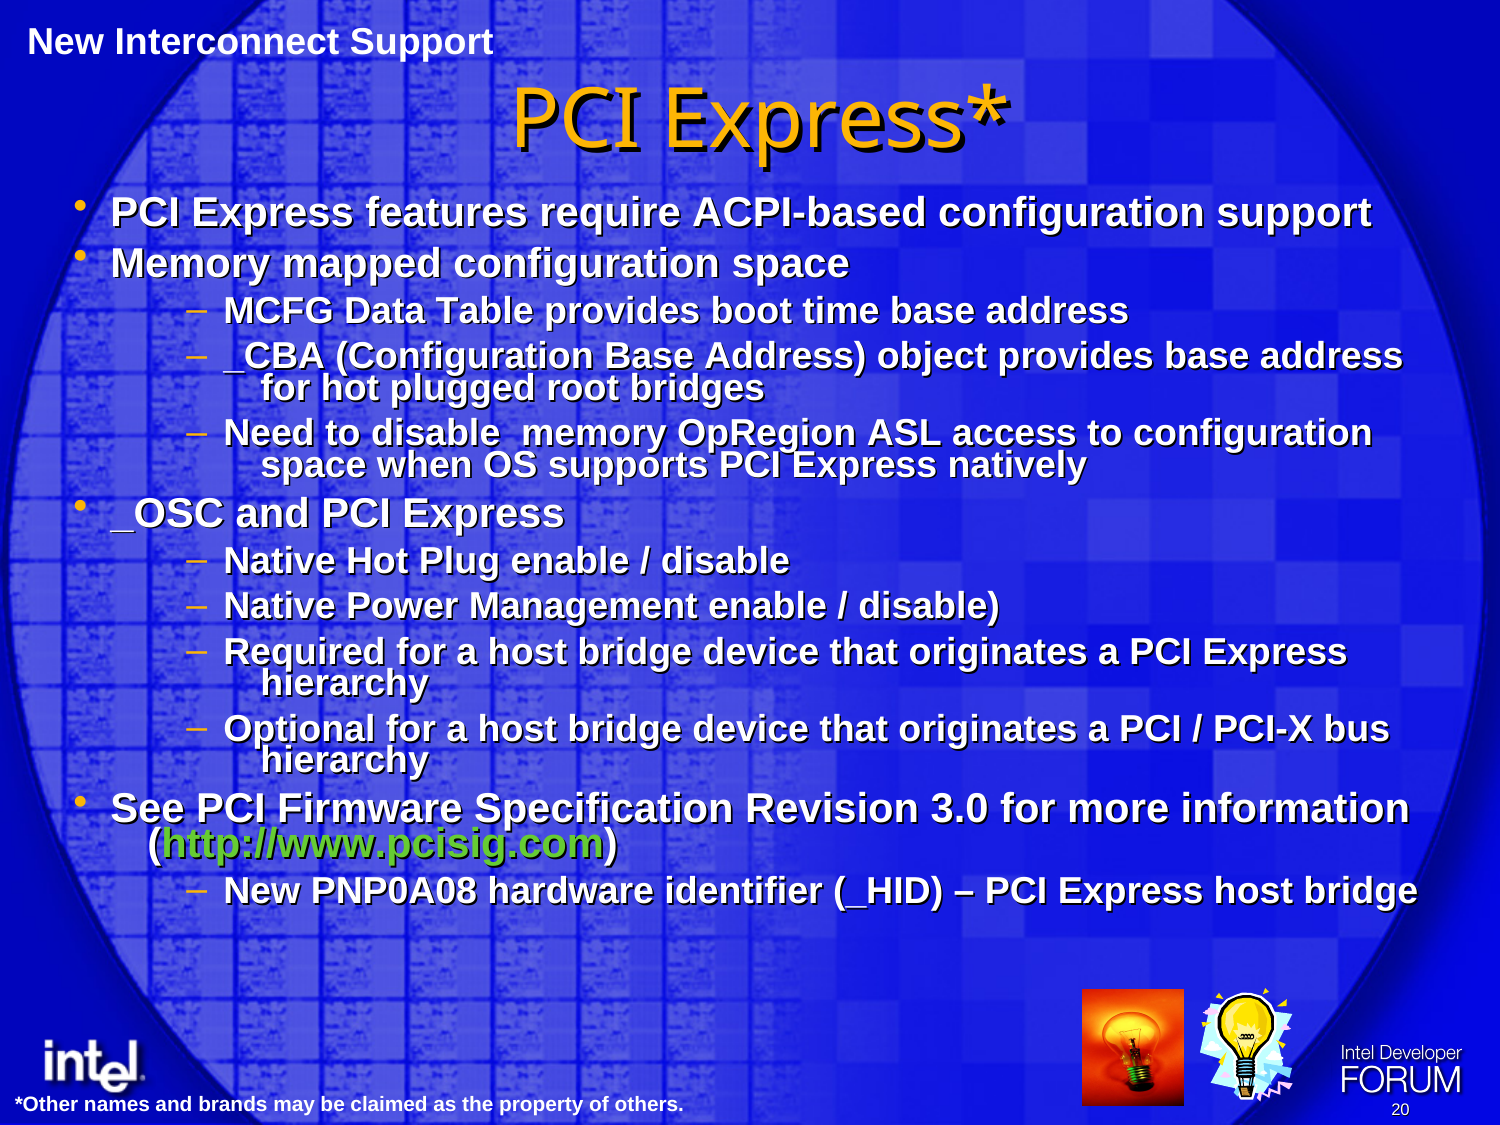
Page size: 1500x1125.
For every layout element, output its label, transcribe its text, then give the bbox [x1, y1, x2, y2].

picture [0, 0, 1500, 1125]
text_box *Other names and brands may be claimed as the property of others. [0, 1084, 699, 1124]
text_box New Interconnect Support [12, 12, 511, 71]
